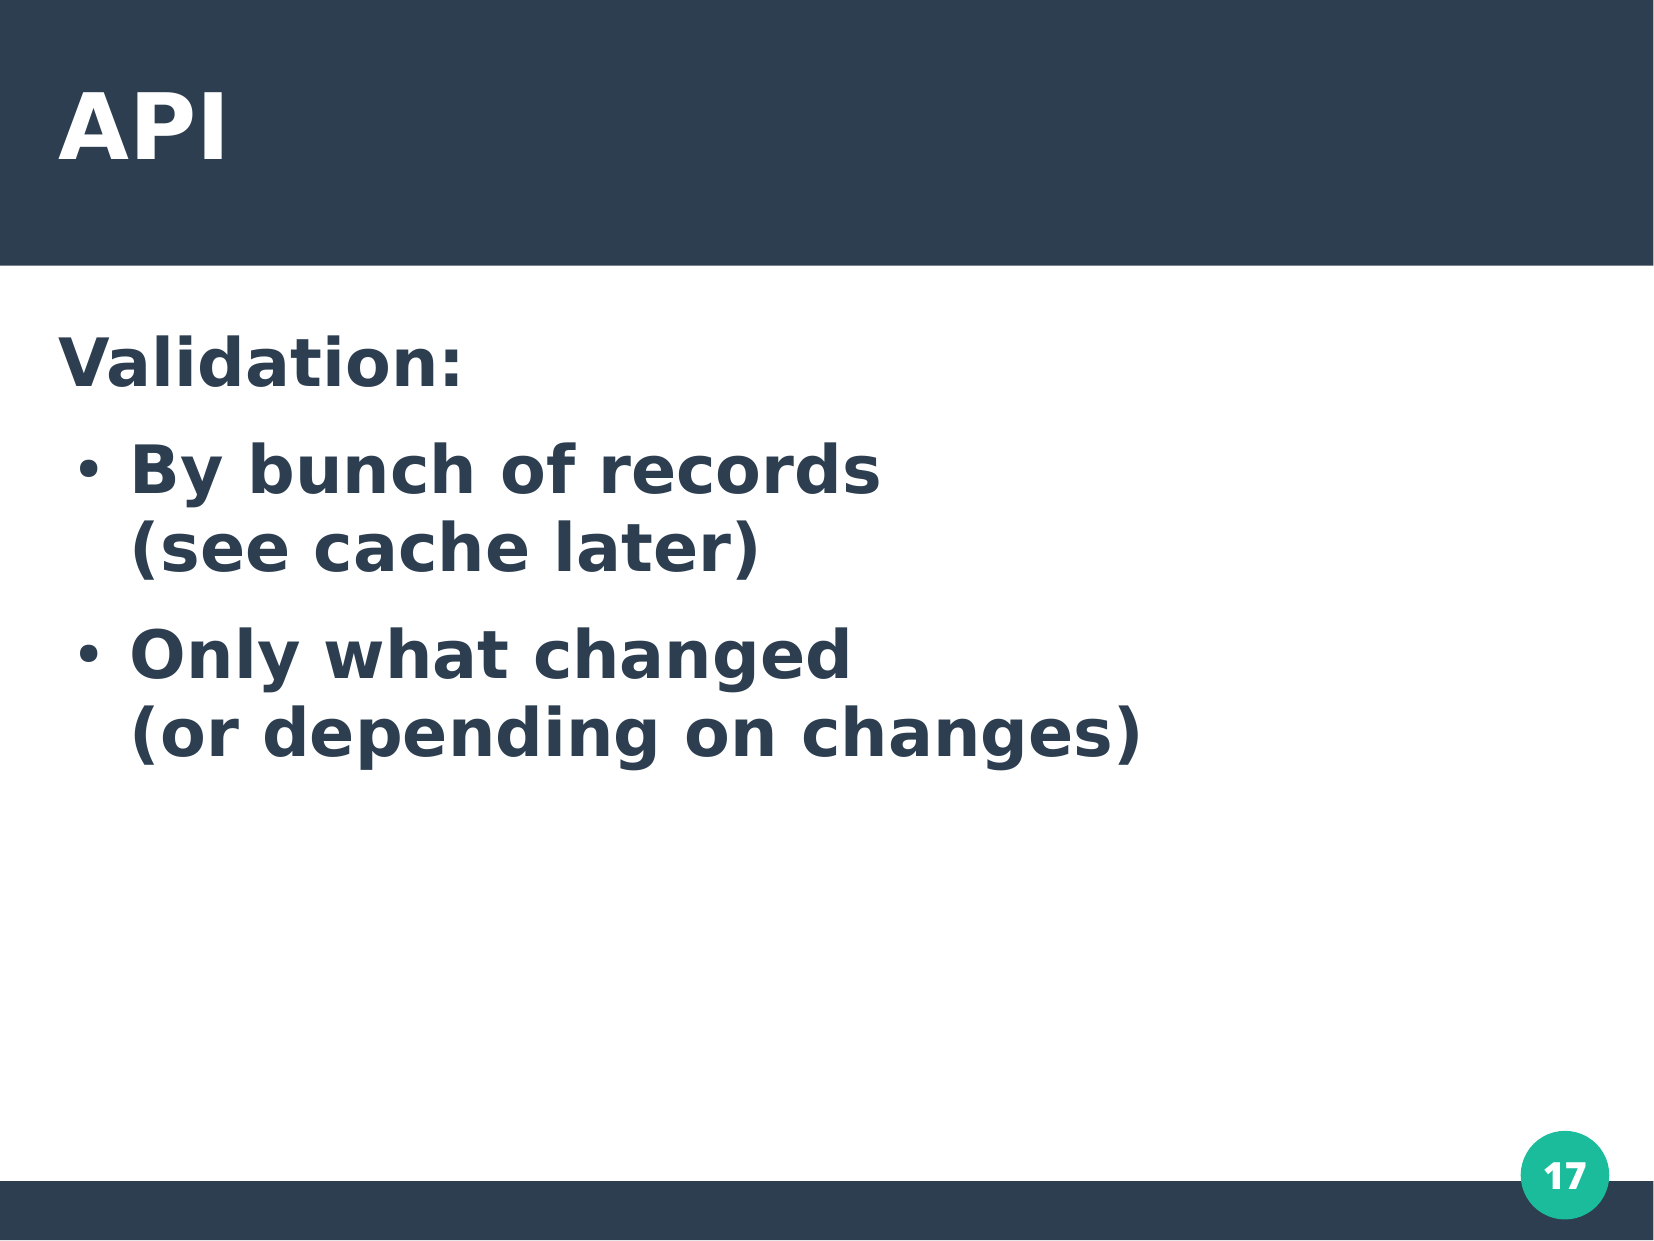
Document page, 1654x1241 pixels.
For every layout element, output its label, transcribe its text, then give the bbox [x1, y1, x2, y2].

list Validation: By bunch of records (see cache later) Only what changed (or depending on changes) [59, 324, 1595, 1152]
title API [59, 49, 1595, 207]
